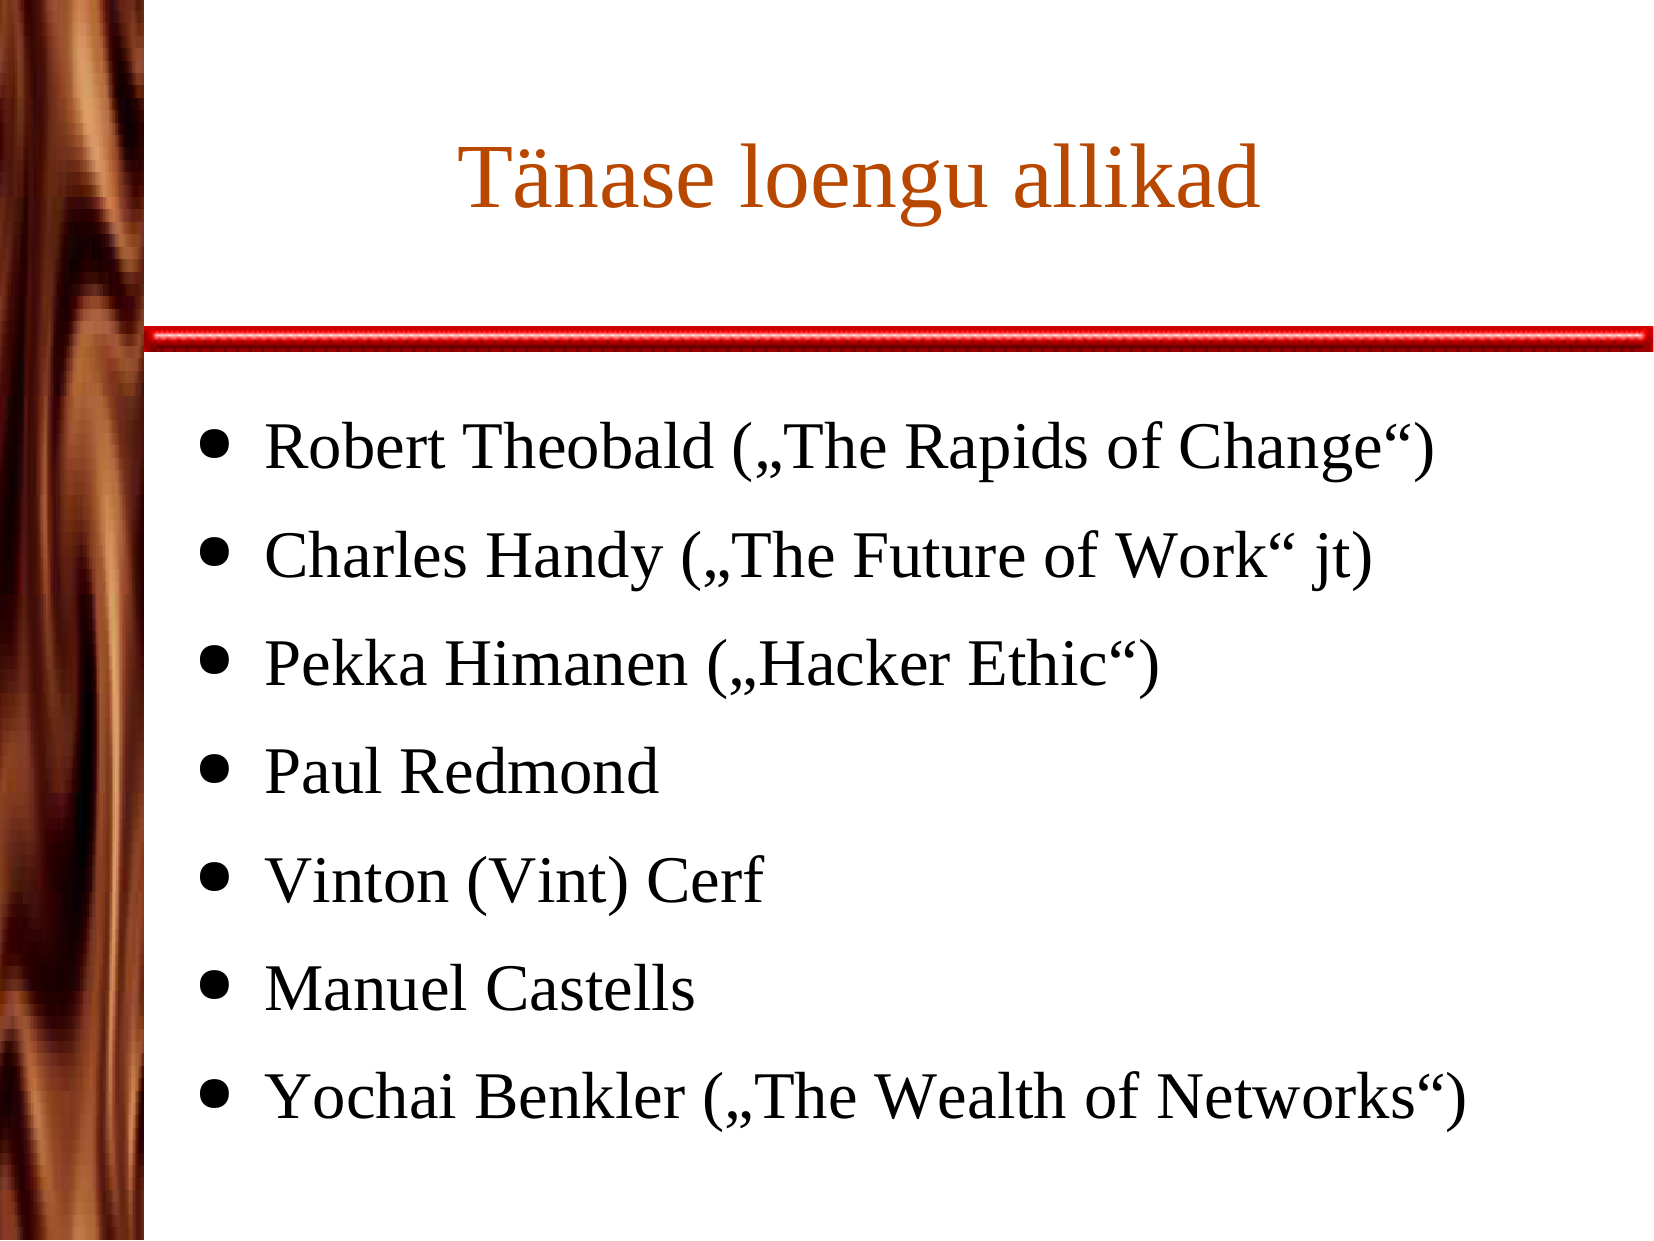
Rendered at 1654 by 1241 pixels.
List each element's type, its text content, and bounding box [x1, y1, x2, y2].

picture [0, 0, 1654, 1240]
list Robert Theobald („The Rapids of Change“) Charles Handy („The Future of Work“ jt) Pekka Himanen („Hacker Ethic“) Paul Redmond Vinton (Vint) Cerf Manuel Castells Yochai Benkler („The Wealth of Networks“) [183, 408, 1595, 1190]
title Tänase loengu allikad [154, 72, 1567, 280]
